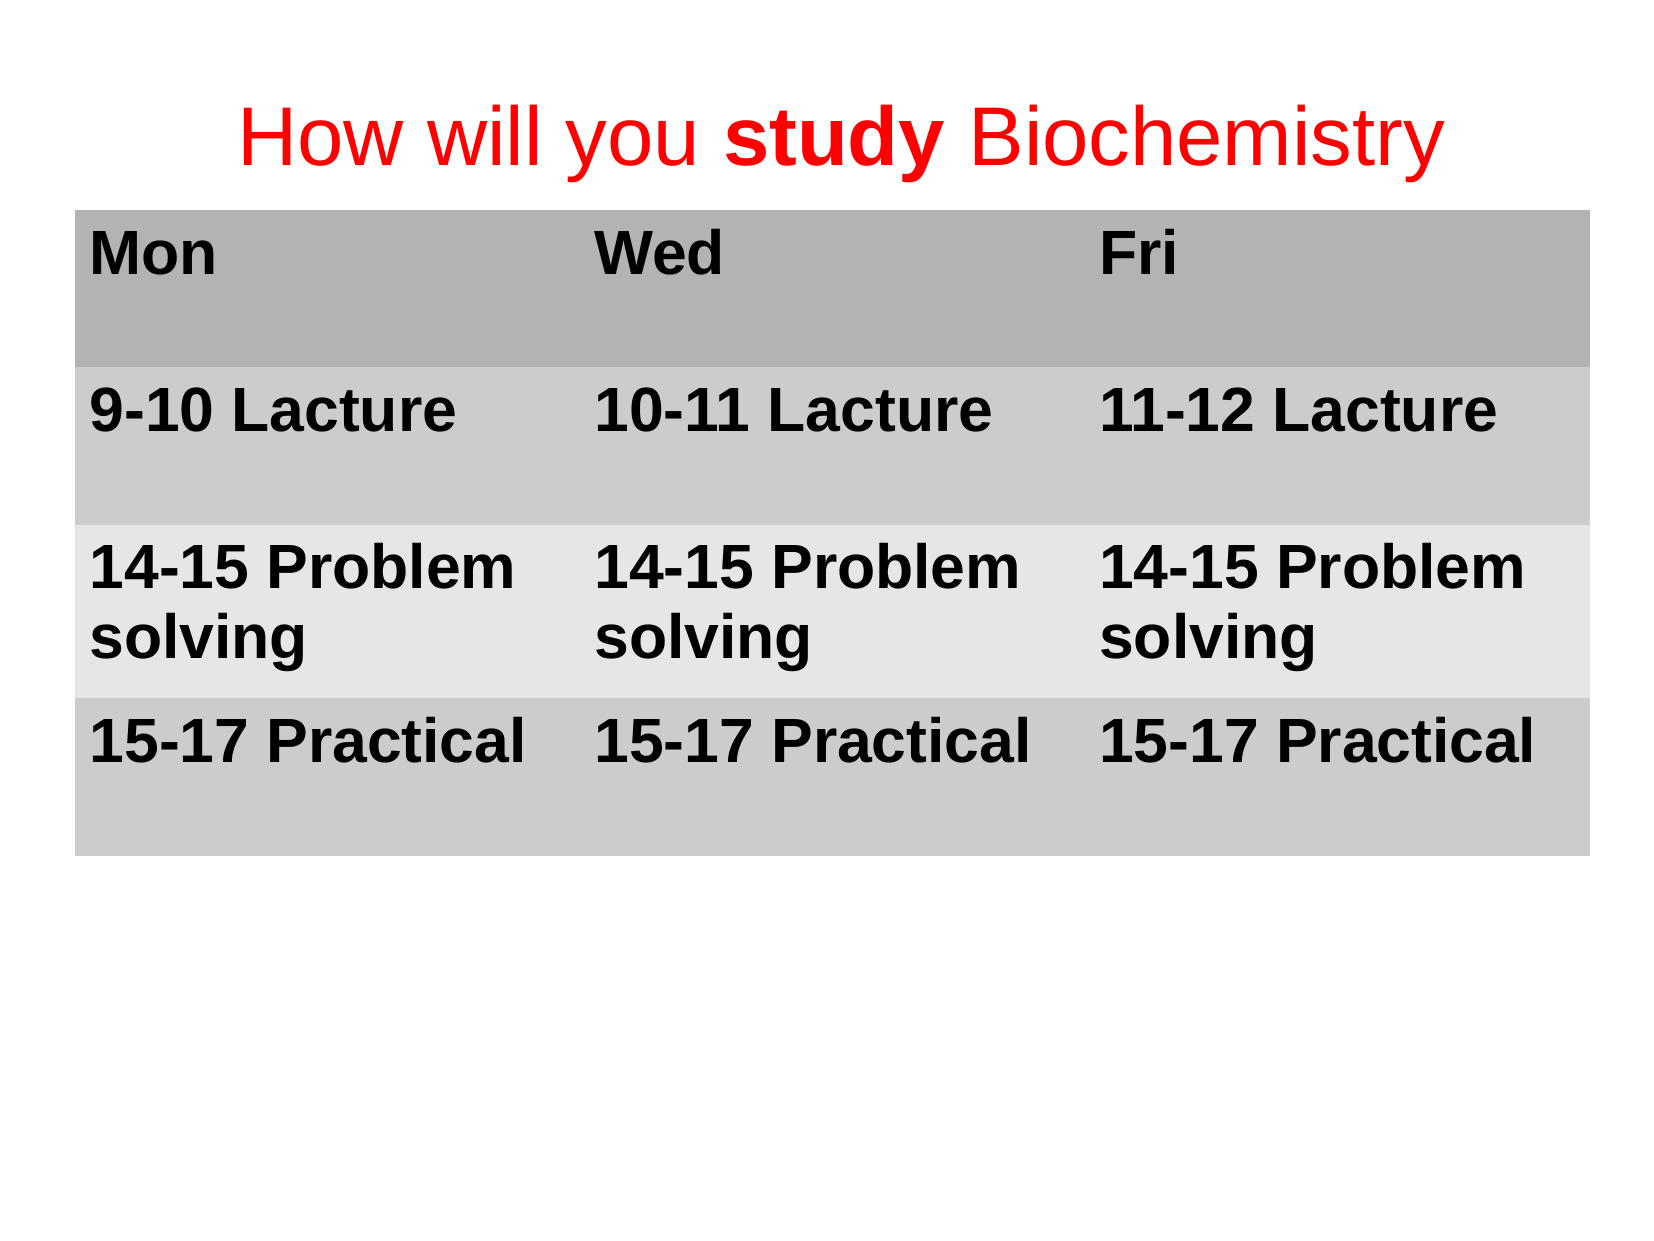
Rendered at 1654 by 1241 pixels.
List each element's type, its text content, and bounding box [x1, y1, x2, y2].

table_cell 15-17 Practical [580, 698, 1085, 856]
table_header Mon [75, 210, 580, 367]
table_cell 14-15 Problem solving [580, 525, 1085, 698]
table_cell 14-15 Problem solving [75, 525, 580, 698]
table_cell 15-17 Practical [75, 698, 580, 856]
table_cell 9-10 Lacture [75, 367, 580, 525]
title How will you study Biochemistry [82, 32, 1571, 210]
table_cell 14-15 Problem solving [1085, 525, 1590, 698]
table_cell 10-11 Lacture [580, 367, 1085, 525]
table_header Fri [1085, 210, 1590, 367]
table_cell 15-17 Practical [1085, 698, 1590, 856]
table_header Wed [580, 210, 1085, 367]
table_cell 11-12 Lacture [1085, 367, 1590, 525]
